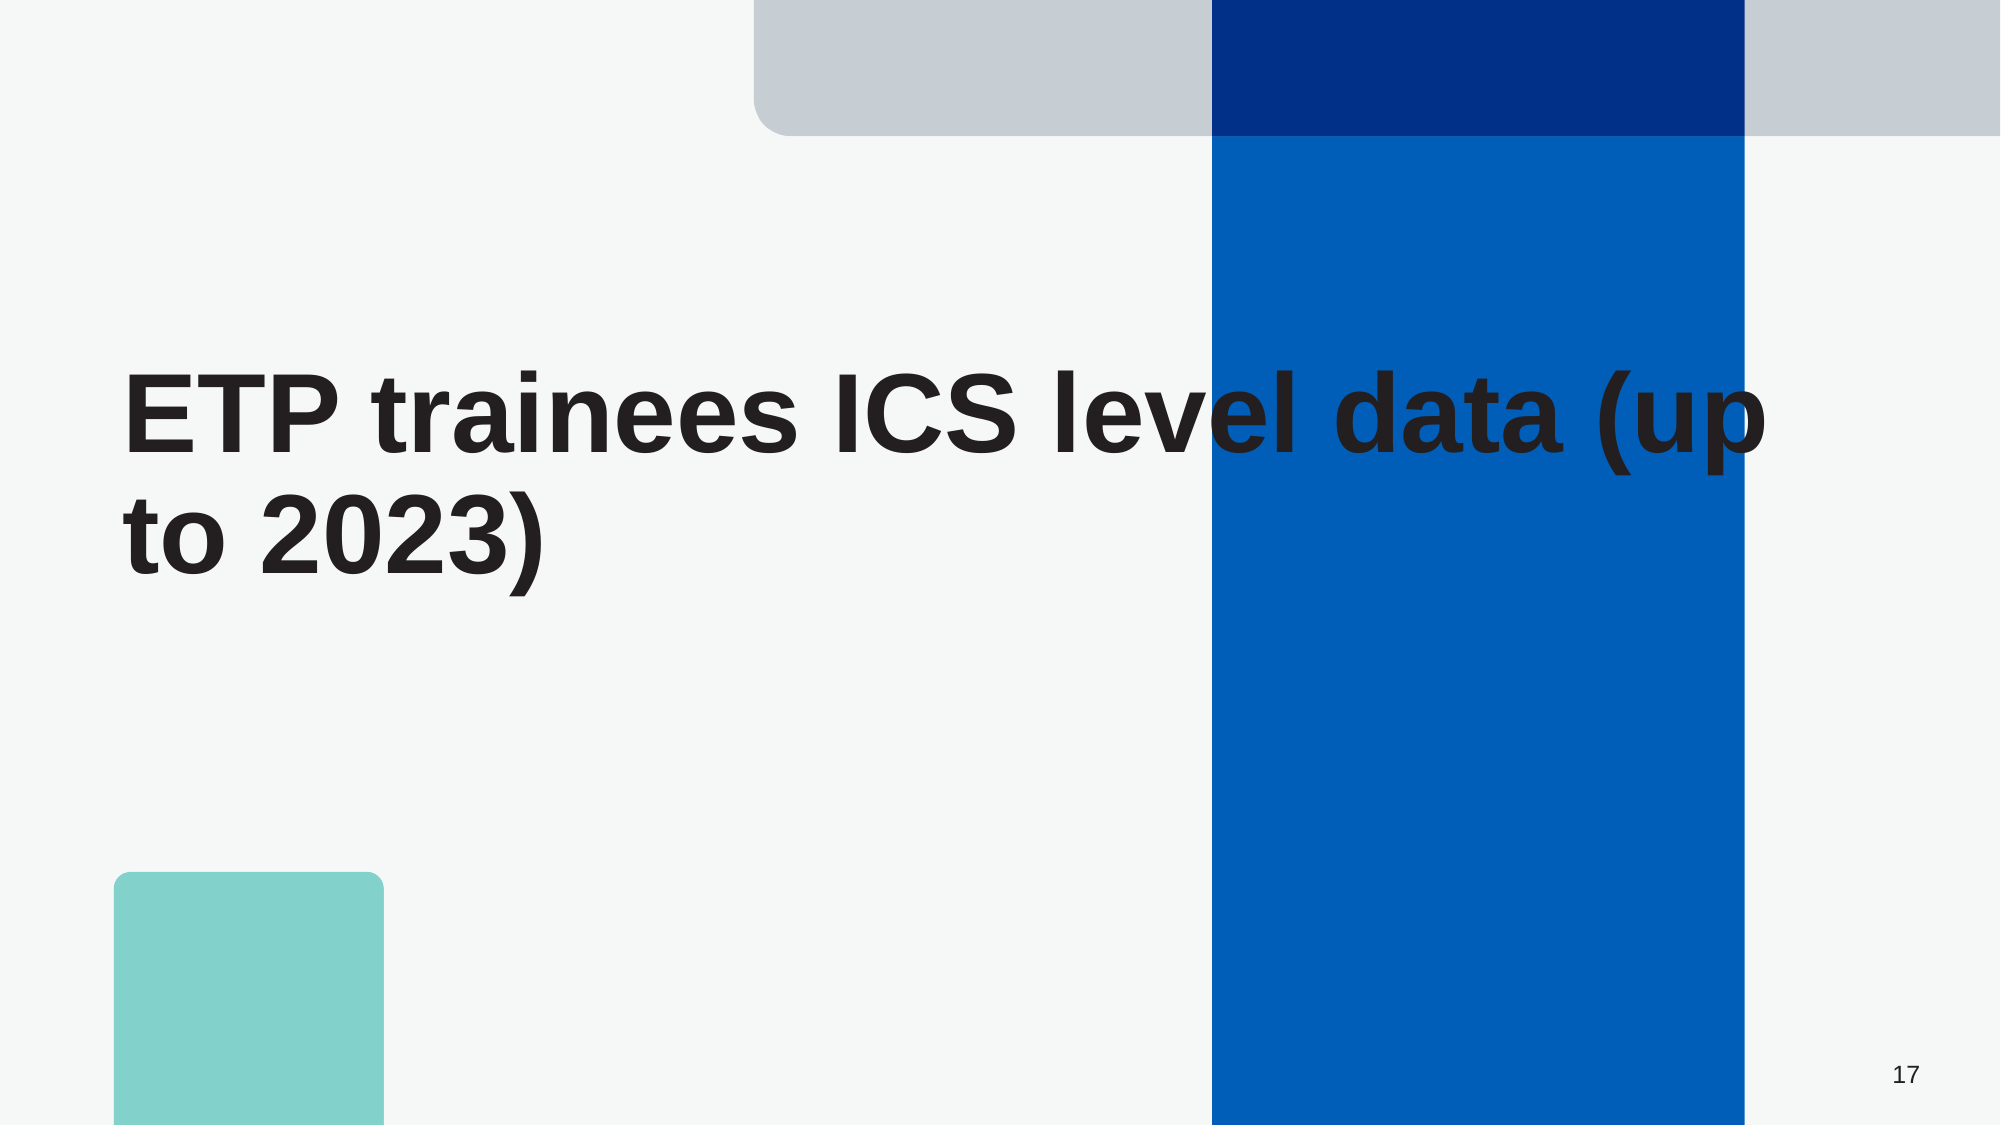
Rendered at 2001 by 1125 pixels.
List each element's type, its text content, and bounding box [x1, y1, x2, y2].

title ETP trainees ICS level data (up to 2023) [122, 355, 978, 573]
